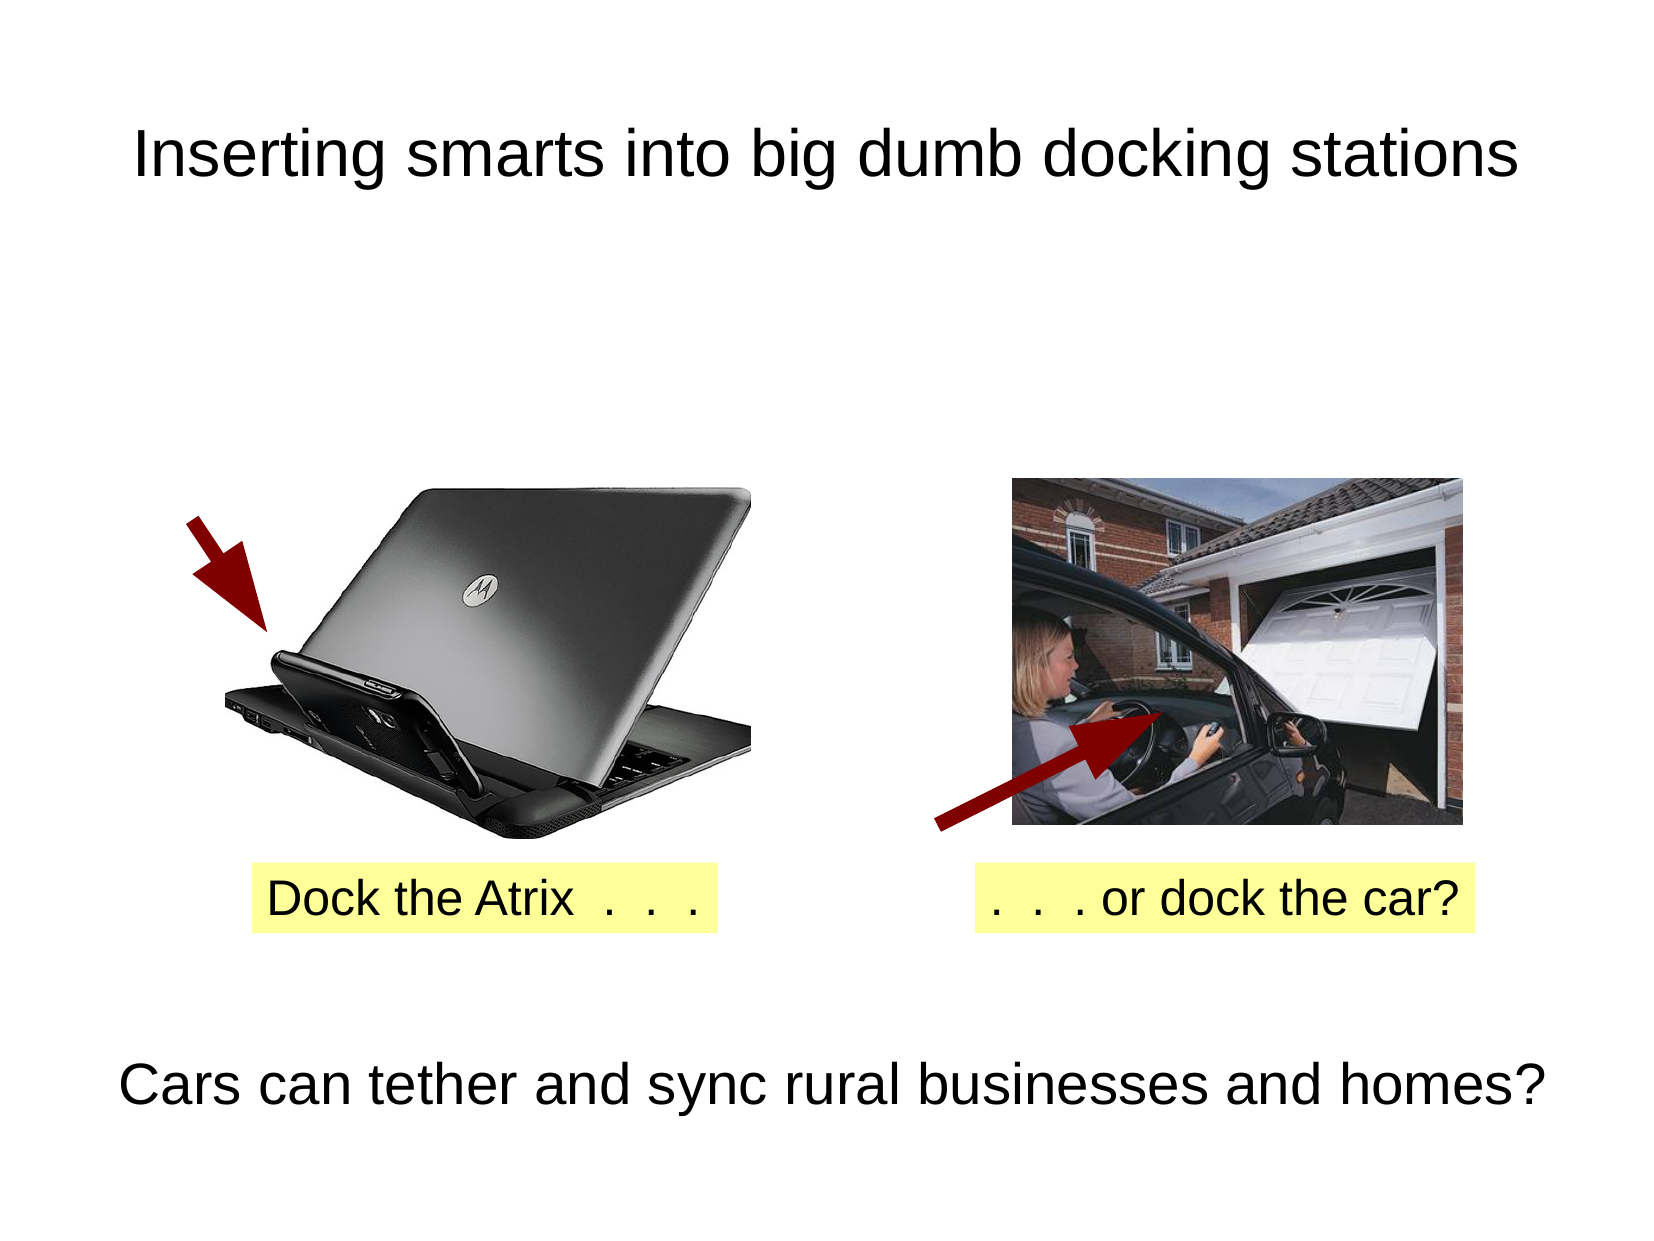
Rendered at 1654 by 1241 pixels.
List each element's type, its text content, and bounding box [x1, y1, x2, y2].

text_box . . . or dock the car? [975, 862, 1475, 934]
title Inserting smarts into big dumb docking stations [82, 49, 1571, 257]
picture [225, 487, 751, 839]
text_box Cars can tether and sync rural businesses and homes? [104, 1044, 1561, 1125]
picture [1012, 478, 1463, 826]
text_box Dock the Atrix . . . [251, 862, 718, 934]
